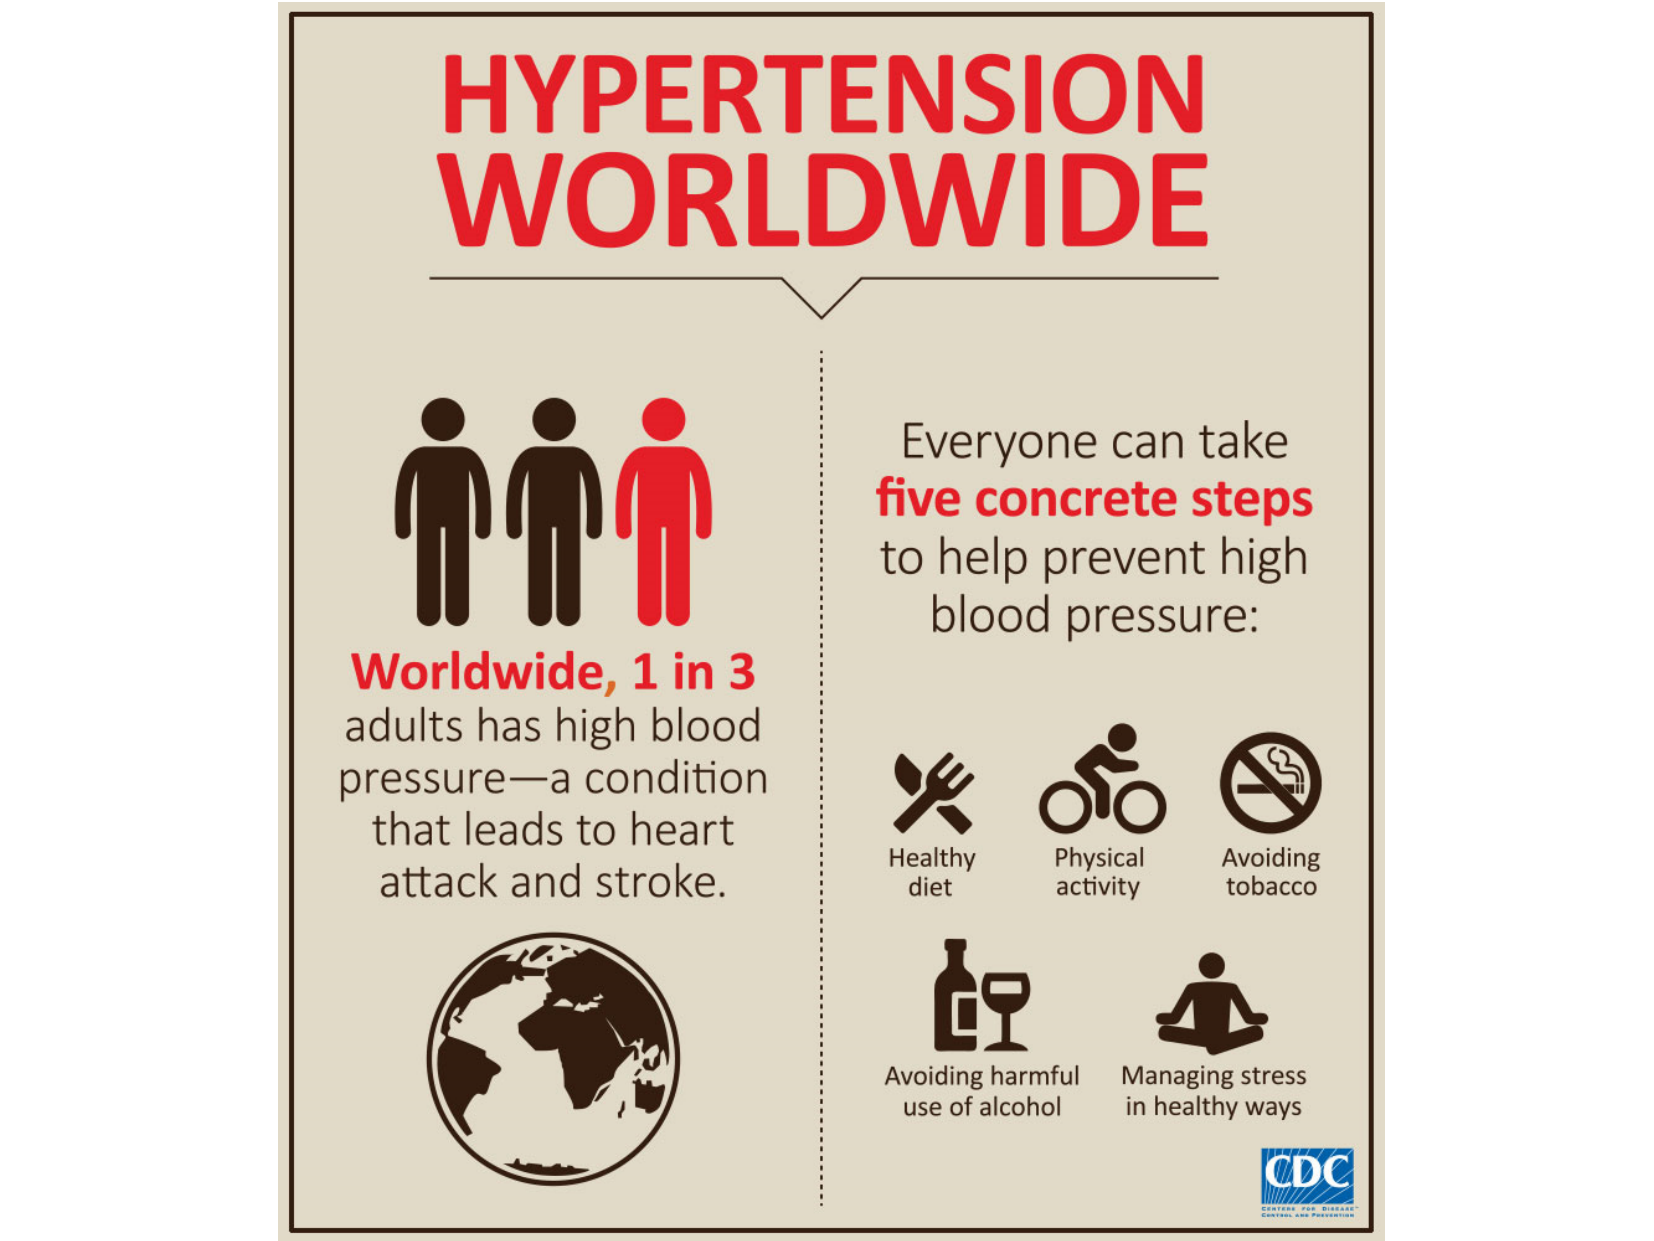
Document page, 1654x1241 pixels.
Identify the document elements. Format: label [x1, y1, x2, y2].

picture [278, 2, 1385, 1241]
